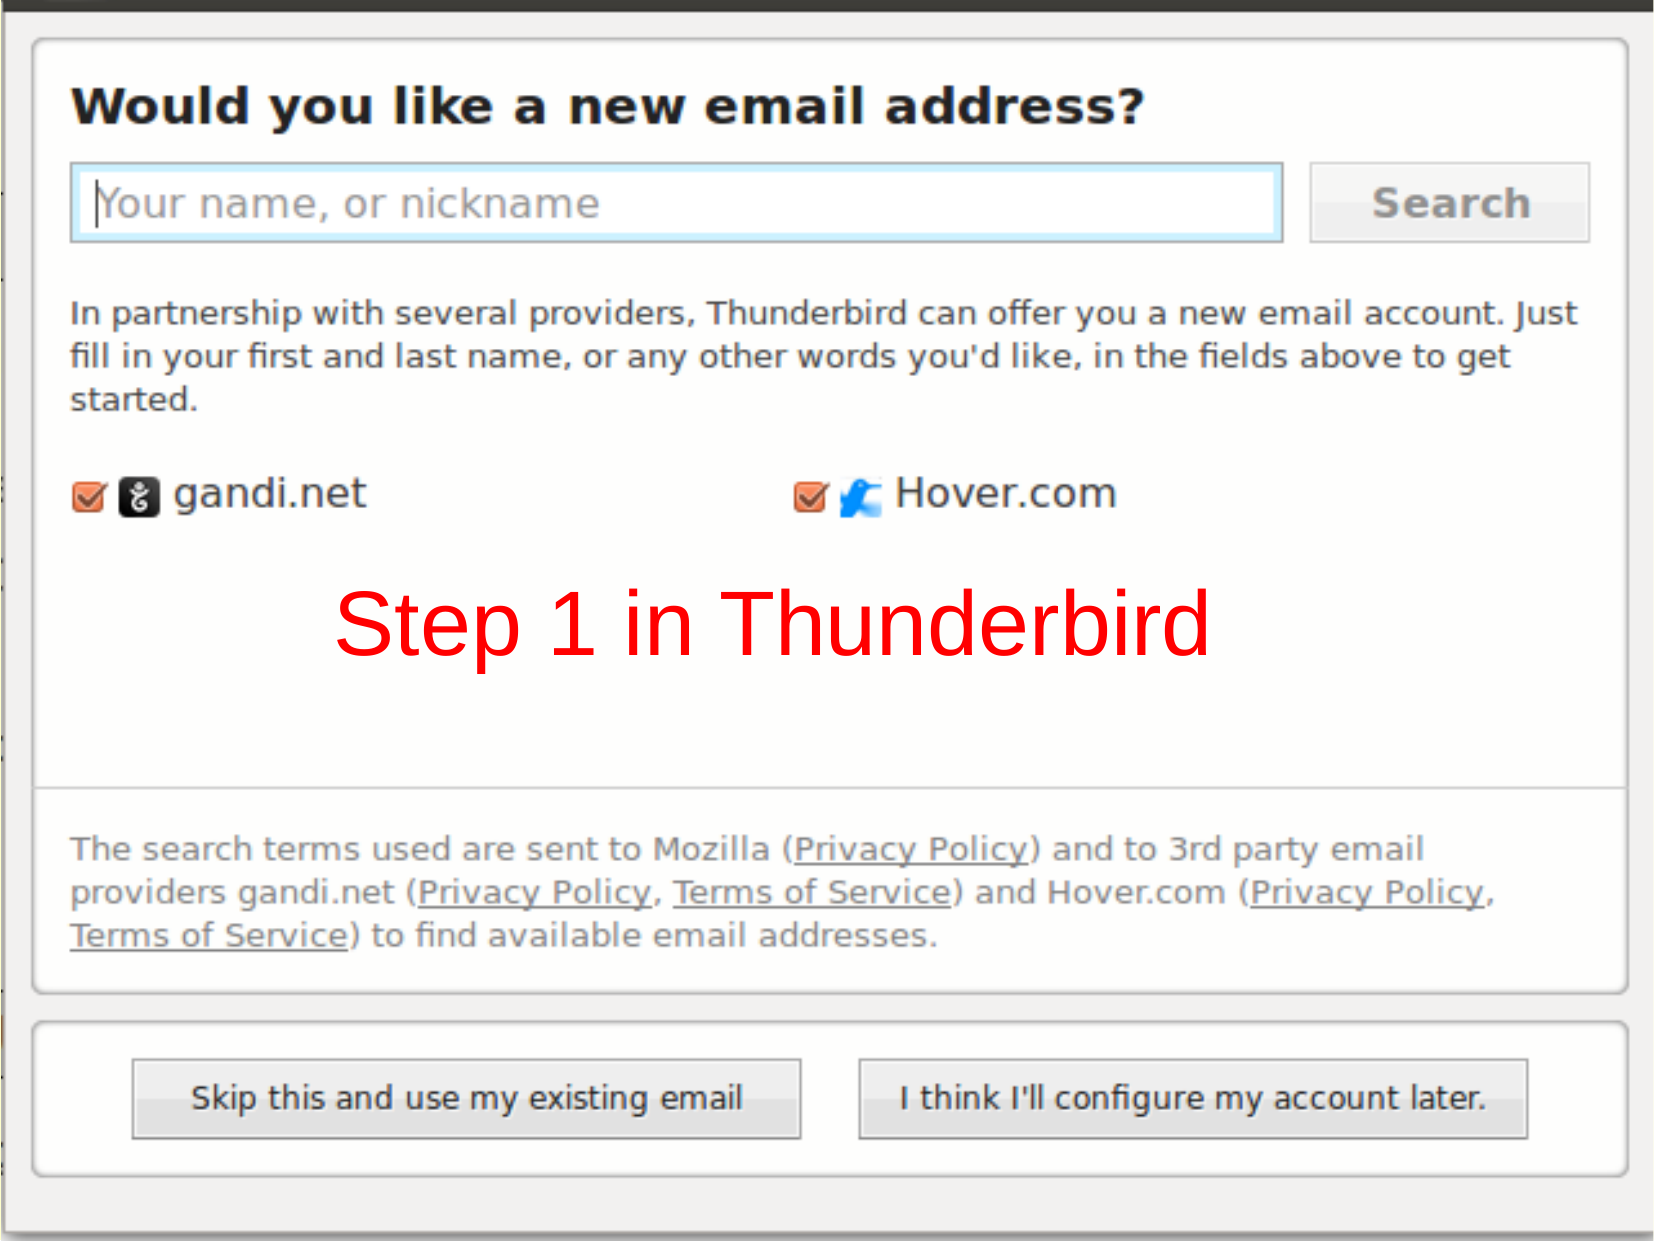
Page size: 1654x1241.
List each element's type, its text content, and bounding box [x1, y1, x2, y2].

title Step 1 in Thunderbird [29, 520, 1518, 728]
picture [1, 0, 1654, 1241]
